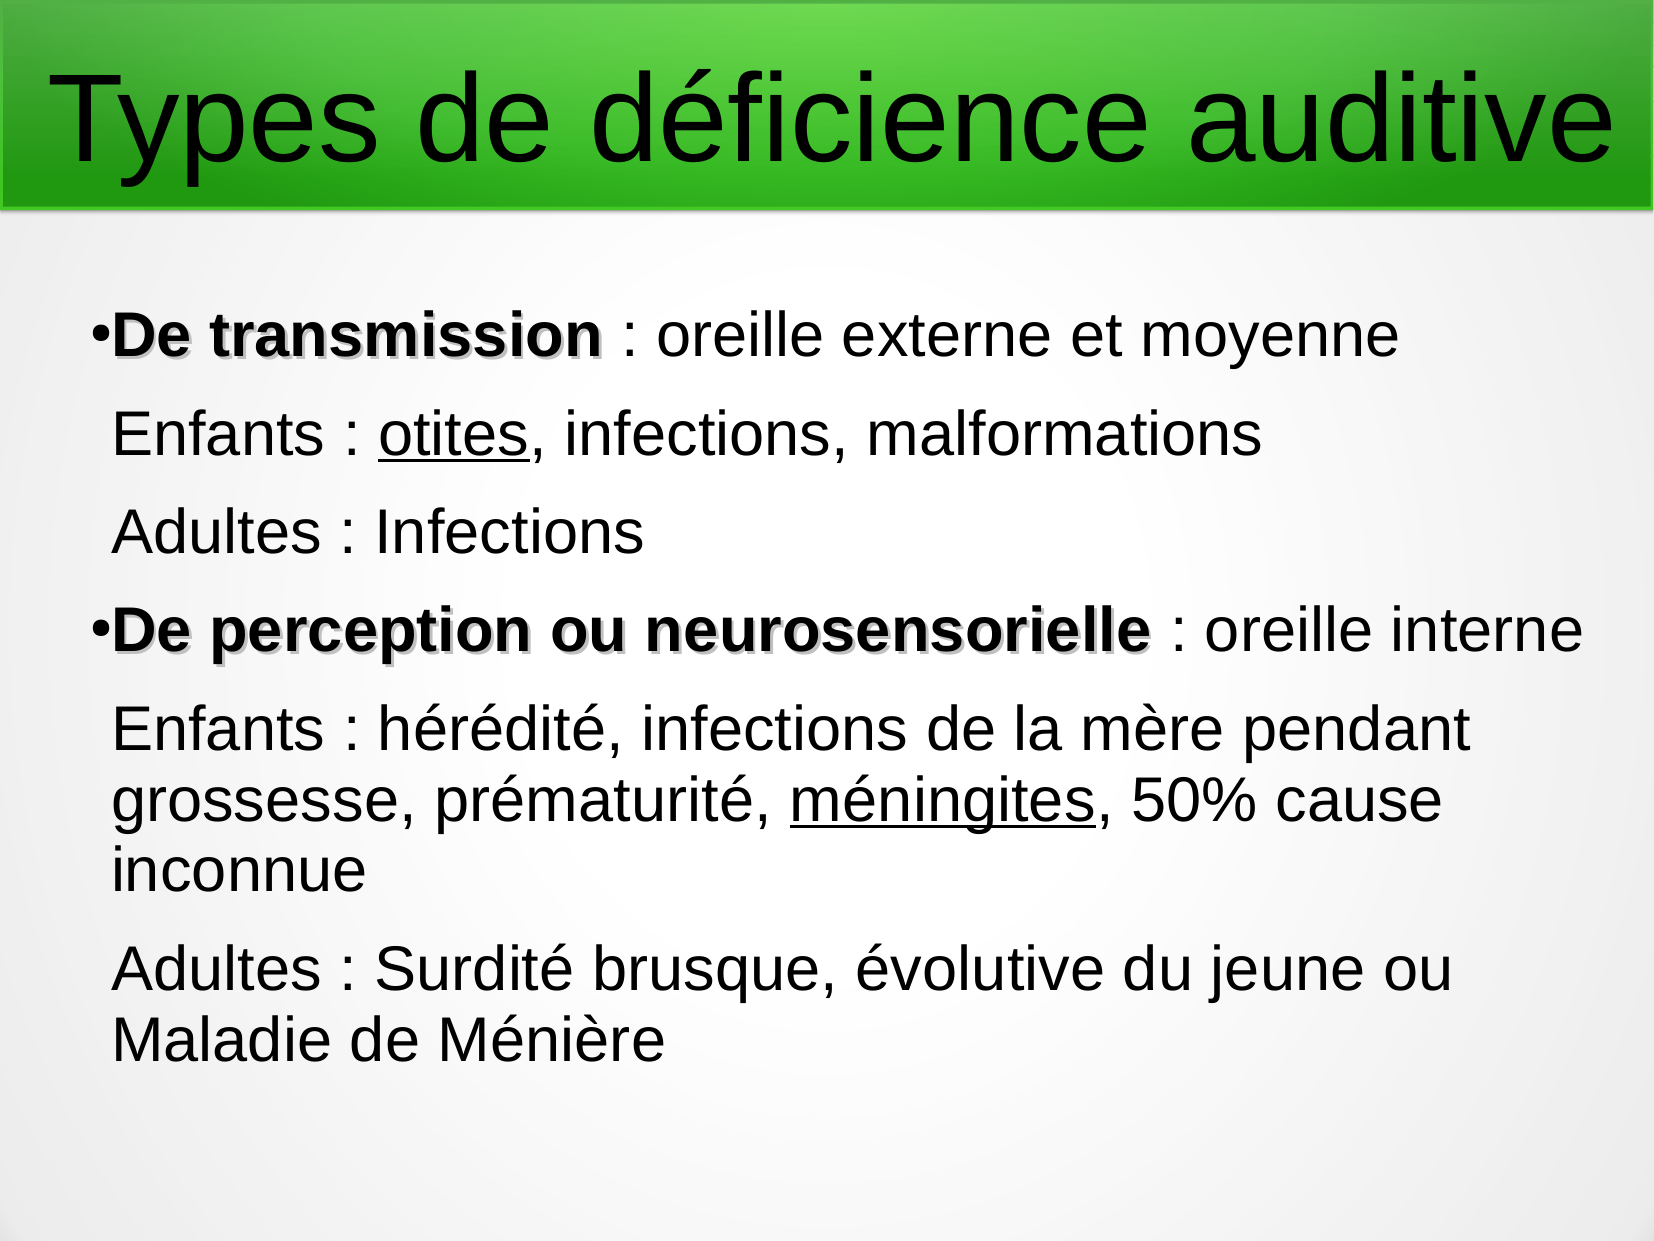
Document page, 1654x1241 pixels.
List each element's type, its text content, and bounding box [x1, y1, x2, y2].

list De transmission : oreille externe et moyenne Enfants : otites, infections, malformations Adultes : Infections De perception ou neurosensorielle : oreille interne Enfants : hérédité, infections de la mère pendant grossesse, prématurité, méningites, 50% cause inconnue Adultes : Surdité brusque, évolutive du jeune ou Maladie de Ménière [82, 299, 1595, 1146]
title Types de déficience auditive [23, 47, 1642, 189]
